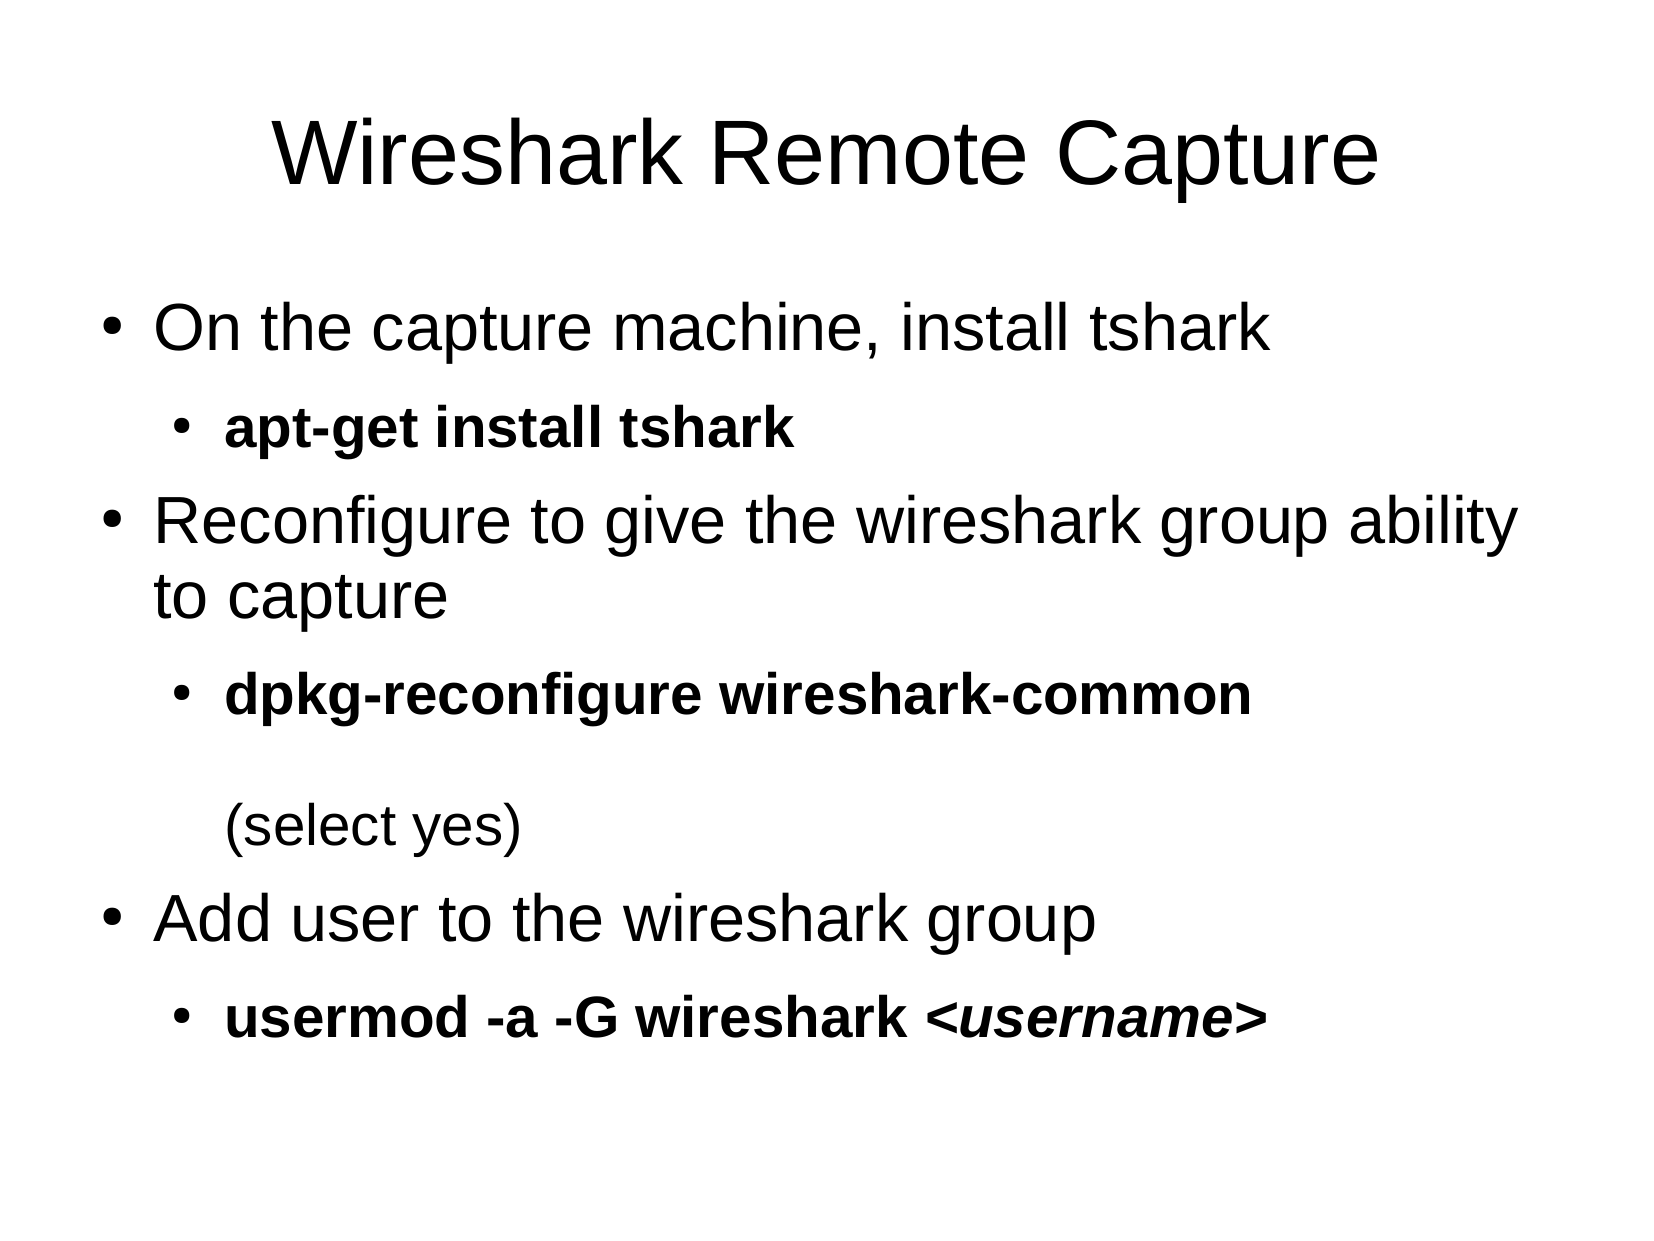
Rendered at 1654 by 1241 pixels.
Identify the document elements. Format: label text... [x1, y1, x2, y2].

list On the capture machine, install tshark apt-get install tshark Reconfigure to give the wireshark group ability to capture dpkg-reconfigure wireshark-common (select yes) Add user to the wireshark group usermod -a -G wireshark <username> [82, 290, 1571, 1109]
title Wireshark Remote Capture [82, 56, 1571, 250]
